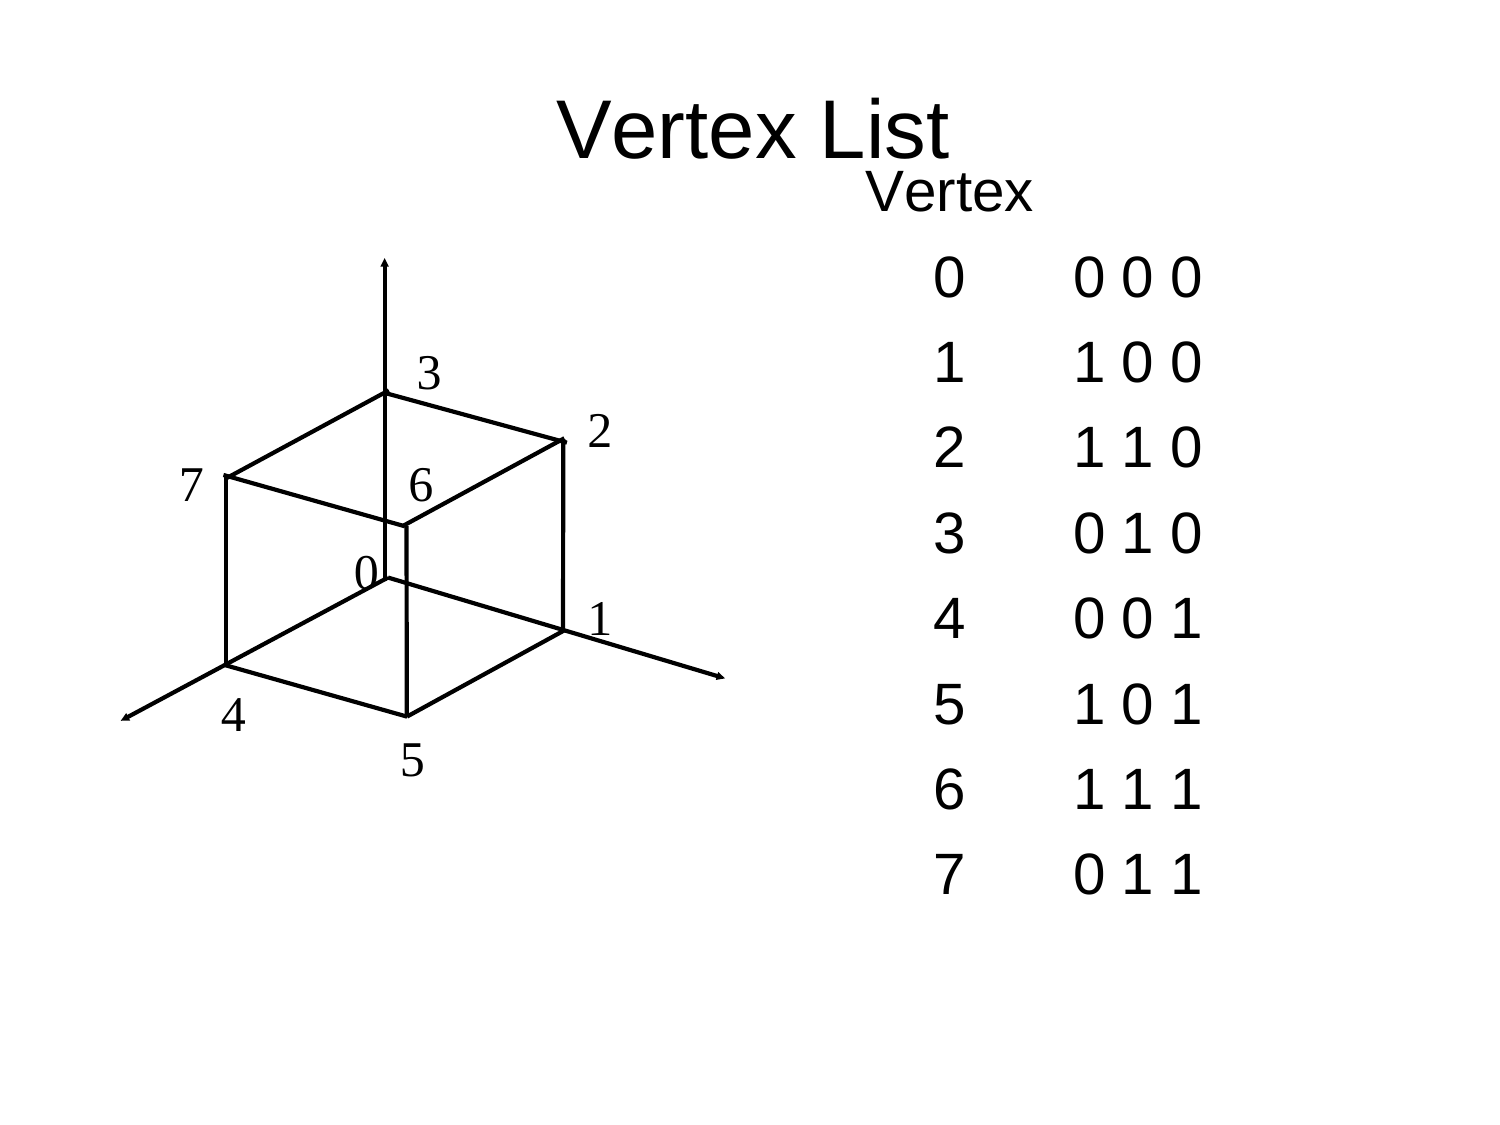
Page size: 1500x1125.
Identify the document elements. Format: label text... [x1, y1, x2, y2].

table_header [1058, 175, 1242, 231]
title Vertex List [115, 71, 1391, 175]
table_cell 1 [842, 317, 1058, 402]
table_cell 1 1 1 [1058, 744, 1242, 829]
table_cell 0 1 1 [1058, 829, 1242, 914]
table_cell 0 0 0 [1058, 231, 1242, 317]
table_cell 1 0 0 [1058, 317, 1242, 402]
text_box 1 [572, 577, 628, 654]
table_cell 7 [842, 829, 1058, 914]
text_box 6 [393, 444, 449, 520]
text_box 5 [385, 719, 440, 795]
table_cell 0 0 1 [1058, 573, 1242, 658]
table_cell 5 [842, 658, 1058, 744]
text_box 4 [205, 673, 261, 749]
text_box 7 [164, 444, 219, 520]
table_cell 1 1 0 [1058, 402, 1242, 487]
text_box 3 [401, 331, 457, 408]
table_header Vertex [873, 175, 896, 206]
text_box 0 [339, 531, 394, 608]
table_cell 0 1 0 [1058, 487, 1242, 573]
table_cell 3 [842, 487, 1058, 573]
table_cell 4 [842, 573, 1058, 658]
table_cell 1 0 1 [1058, 658, 1242, 744]
table_header Vertex [842, 175, 1058, 231]
table_cell 0 [842, 231, 1058, 317]
text_box 2 [572, 390, 628, 466]
table_cell 6 [842, 744, 1058, 829]
table_cell 2 [842, 402, 1058, 487]
